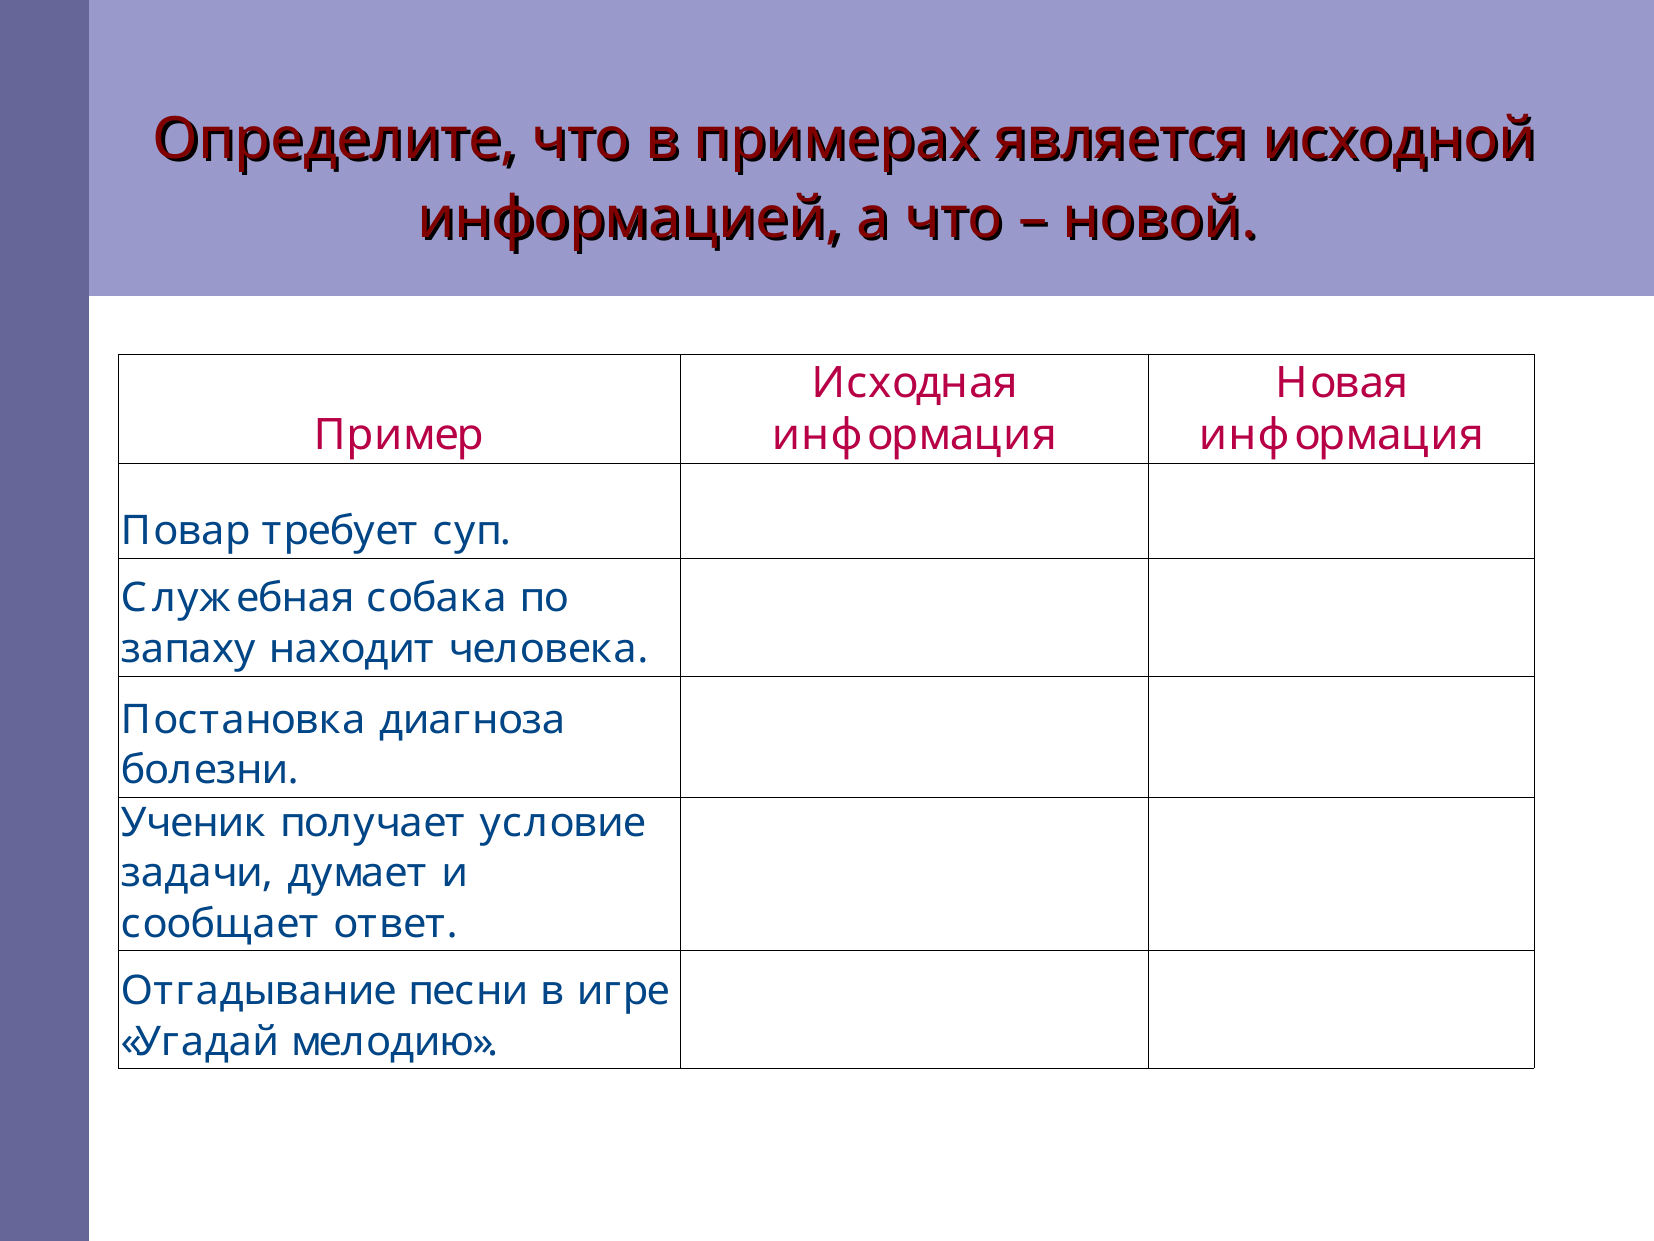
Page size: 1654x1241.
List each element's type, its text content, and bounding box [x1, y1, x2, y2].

text_box Определите, что в примерах является исходной информацией, а что – новой. [94, 88, 1595, 263]
chart [118, 354, 1537, 1241]
